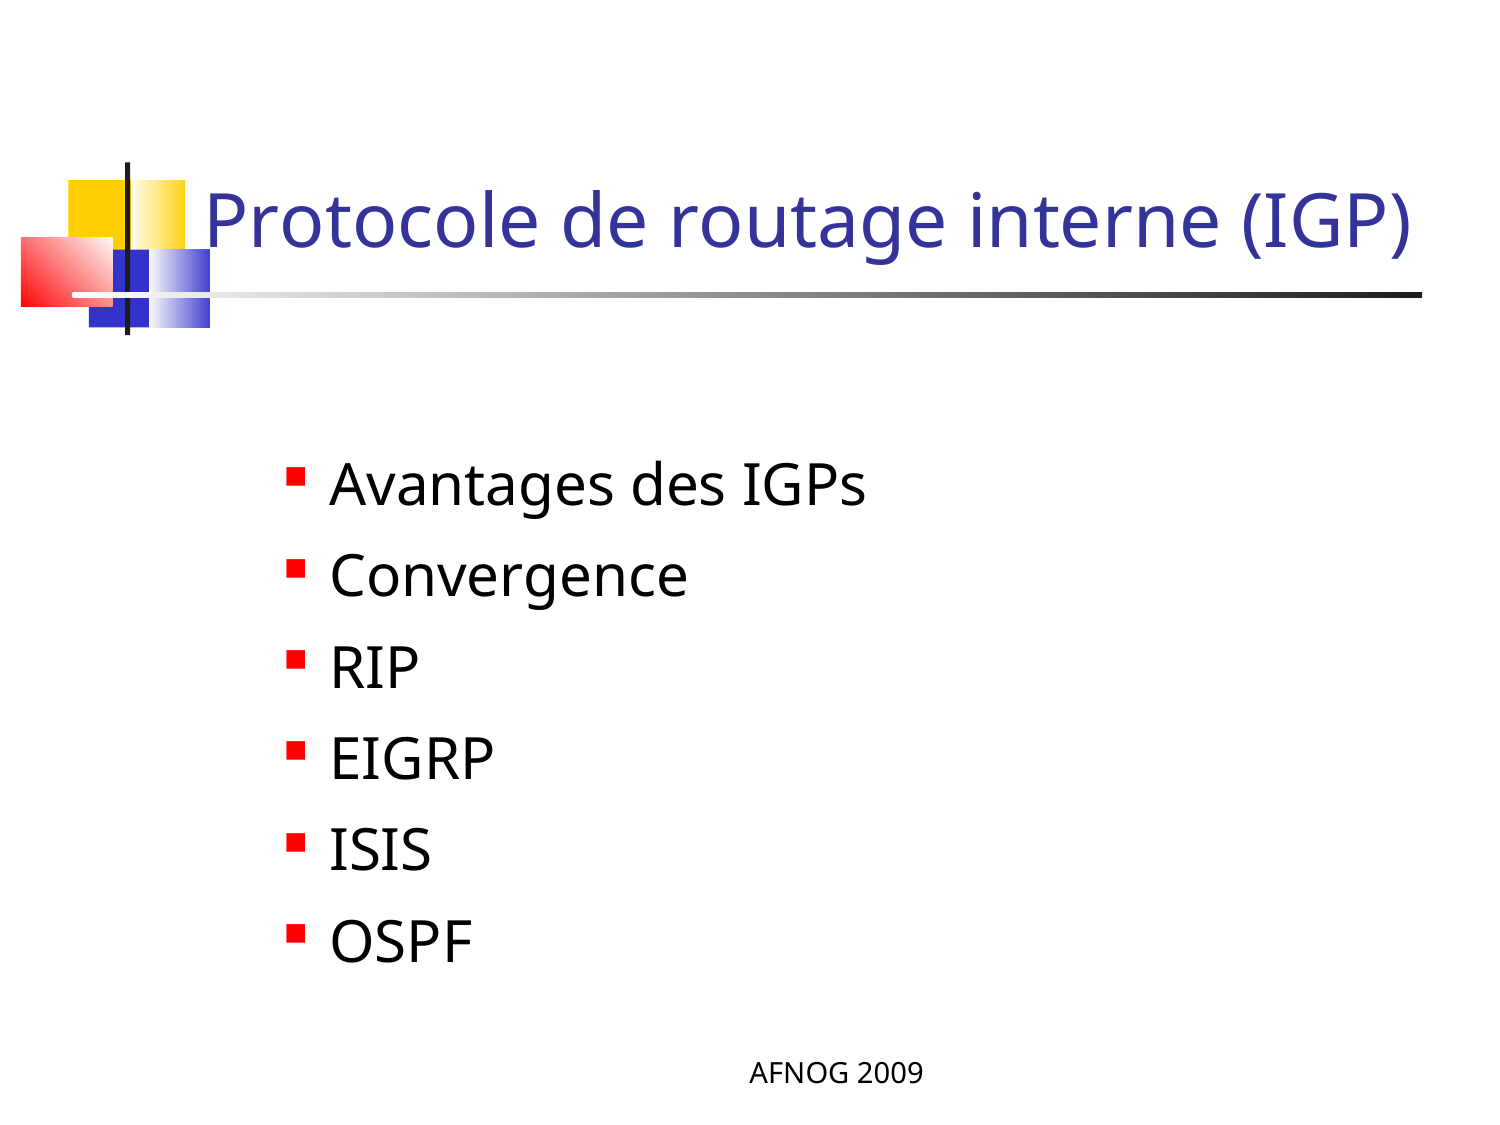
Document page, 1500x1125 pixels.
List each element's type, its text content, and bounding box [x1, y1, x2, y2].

title Protocole de routage interne (IGP)‏ [188, 35, 1468, 276]
list Avantages des IGPs Convergence RIP EIGRP ISIS OSPF [193, 331, 1469, 1007]
